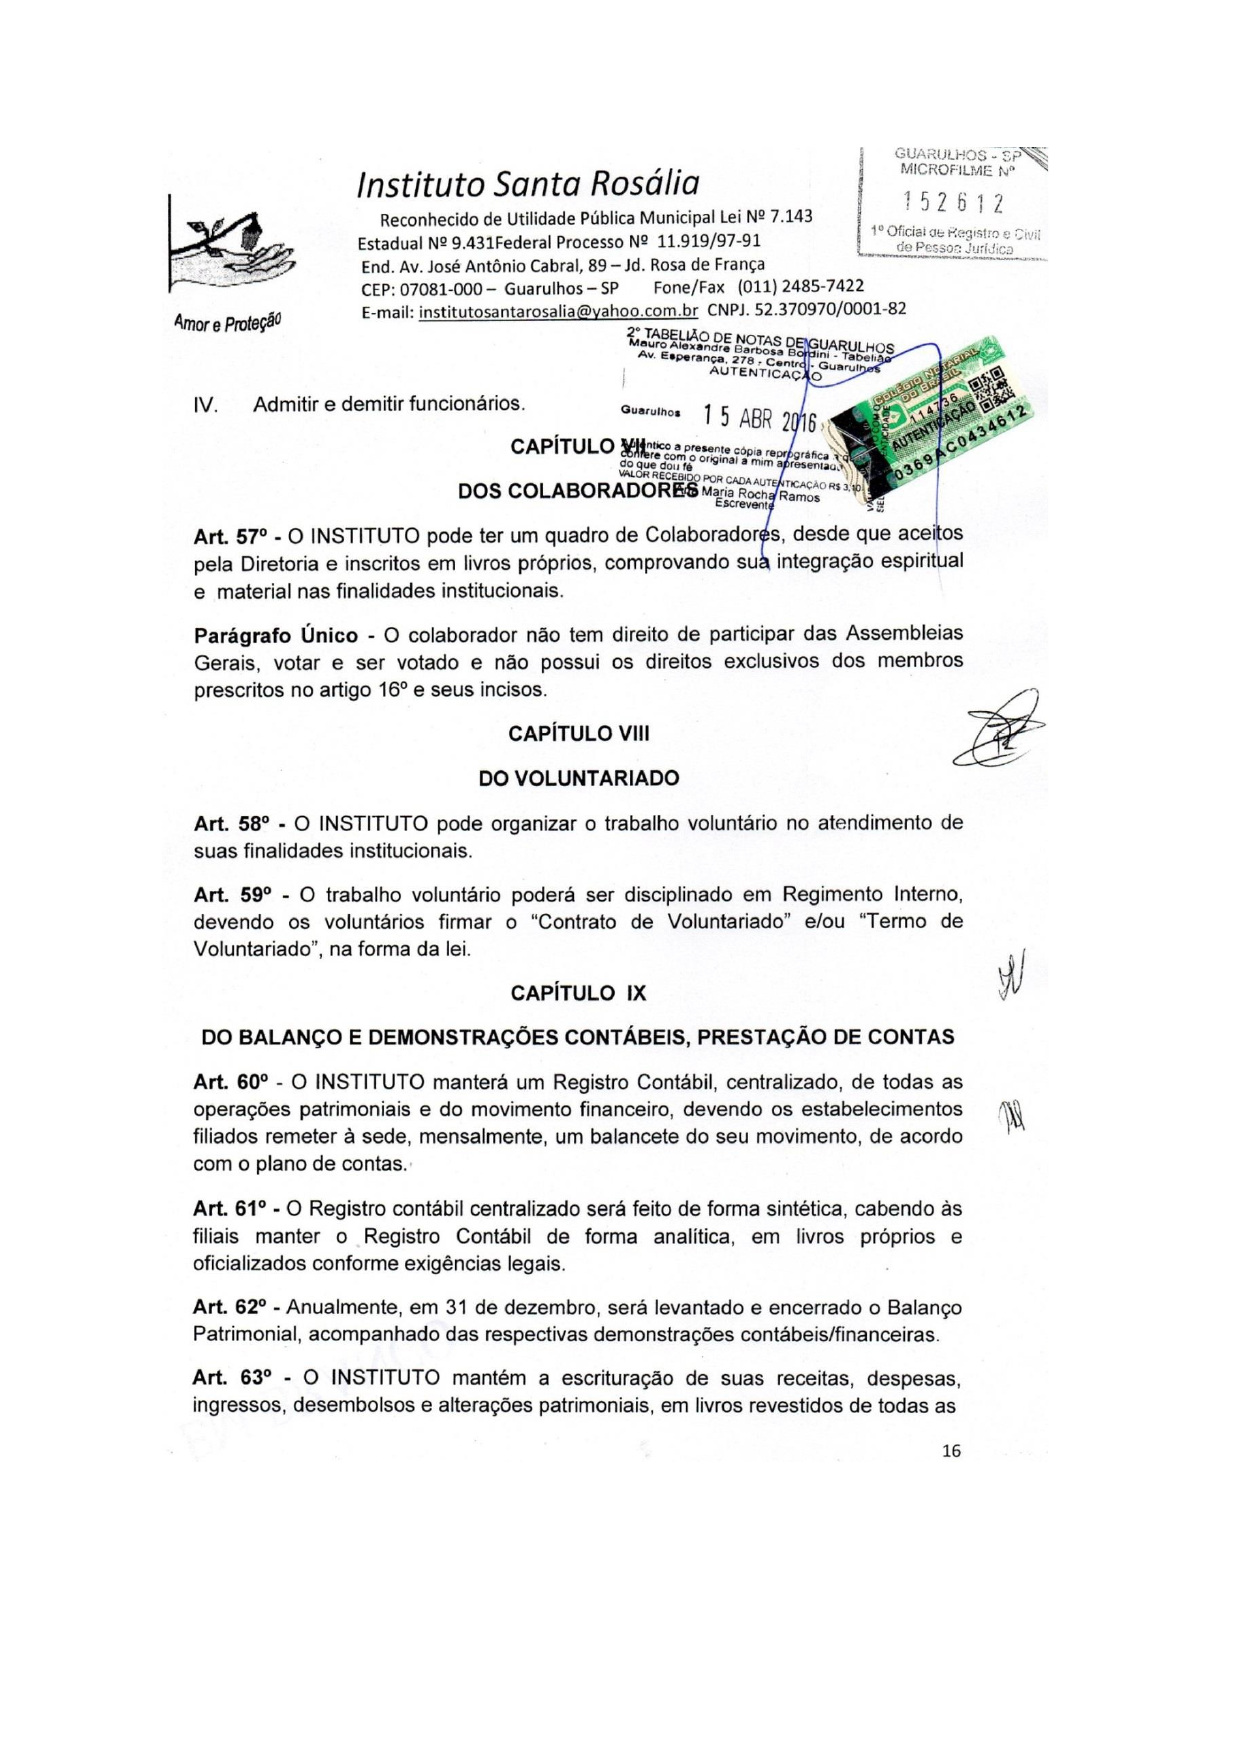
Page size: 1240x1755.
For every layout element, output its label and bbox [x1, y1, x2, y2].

text_box [162, 148, 1048, 1461]
